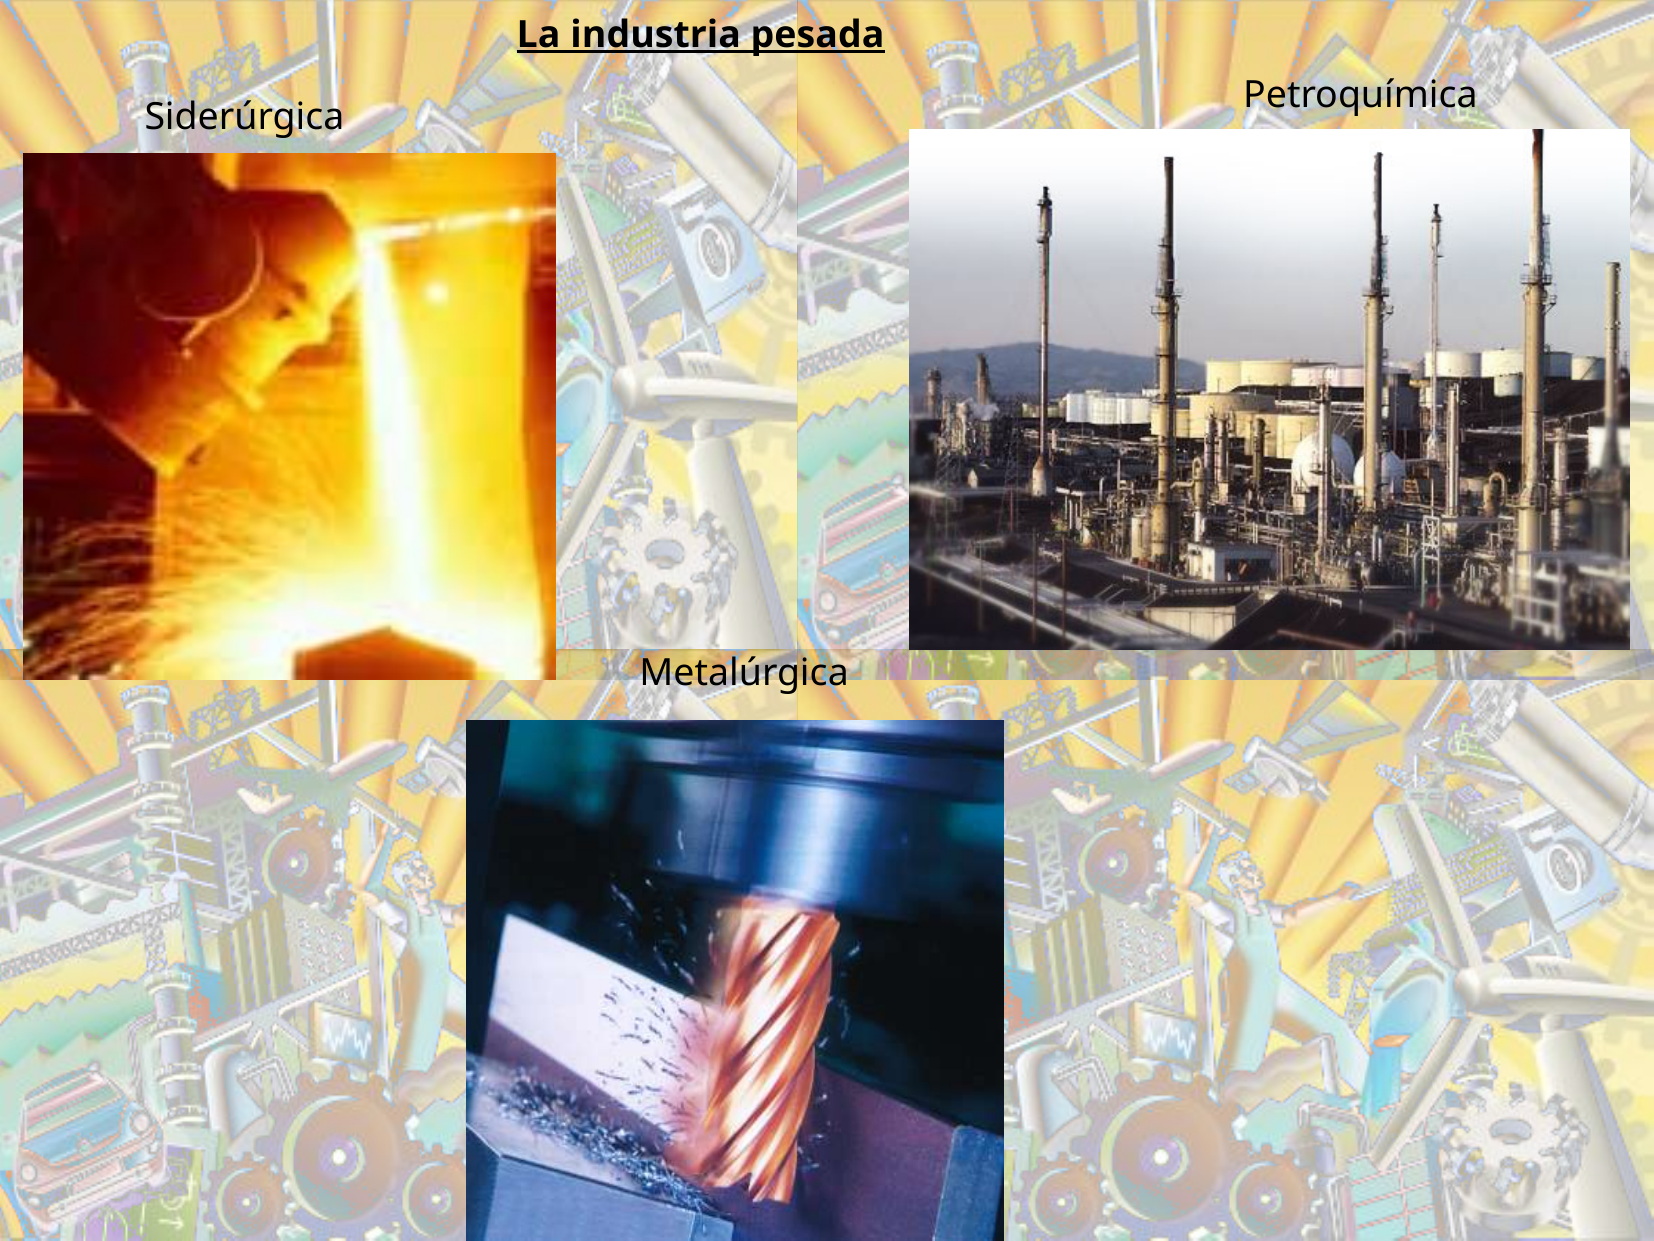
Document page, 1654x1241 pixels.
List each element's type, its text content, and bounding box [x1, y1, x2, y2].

text_box La industria pesada [501, 0, 949, 59]
picture [0, 0, 1654, 1241]
text_box Siderúrgica [129, 82, 373, 142]
text_box Petroquímica [1228, 59, 1504, 119]
text_box Metalúrgica [624, 638, 875, 697]
